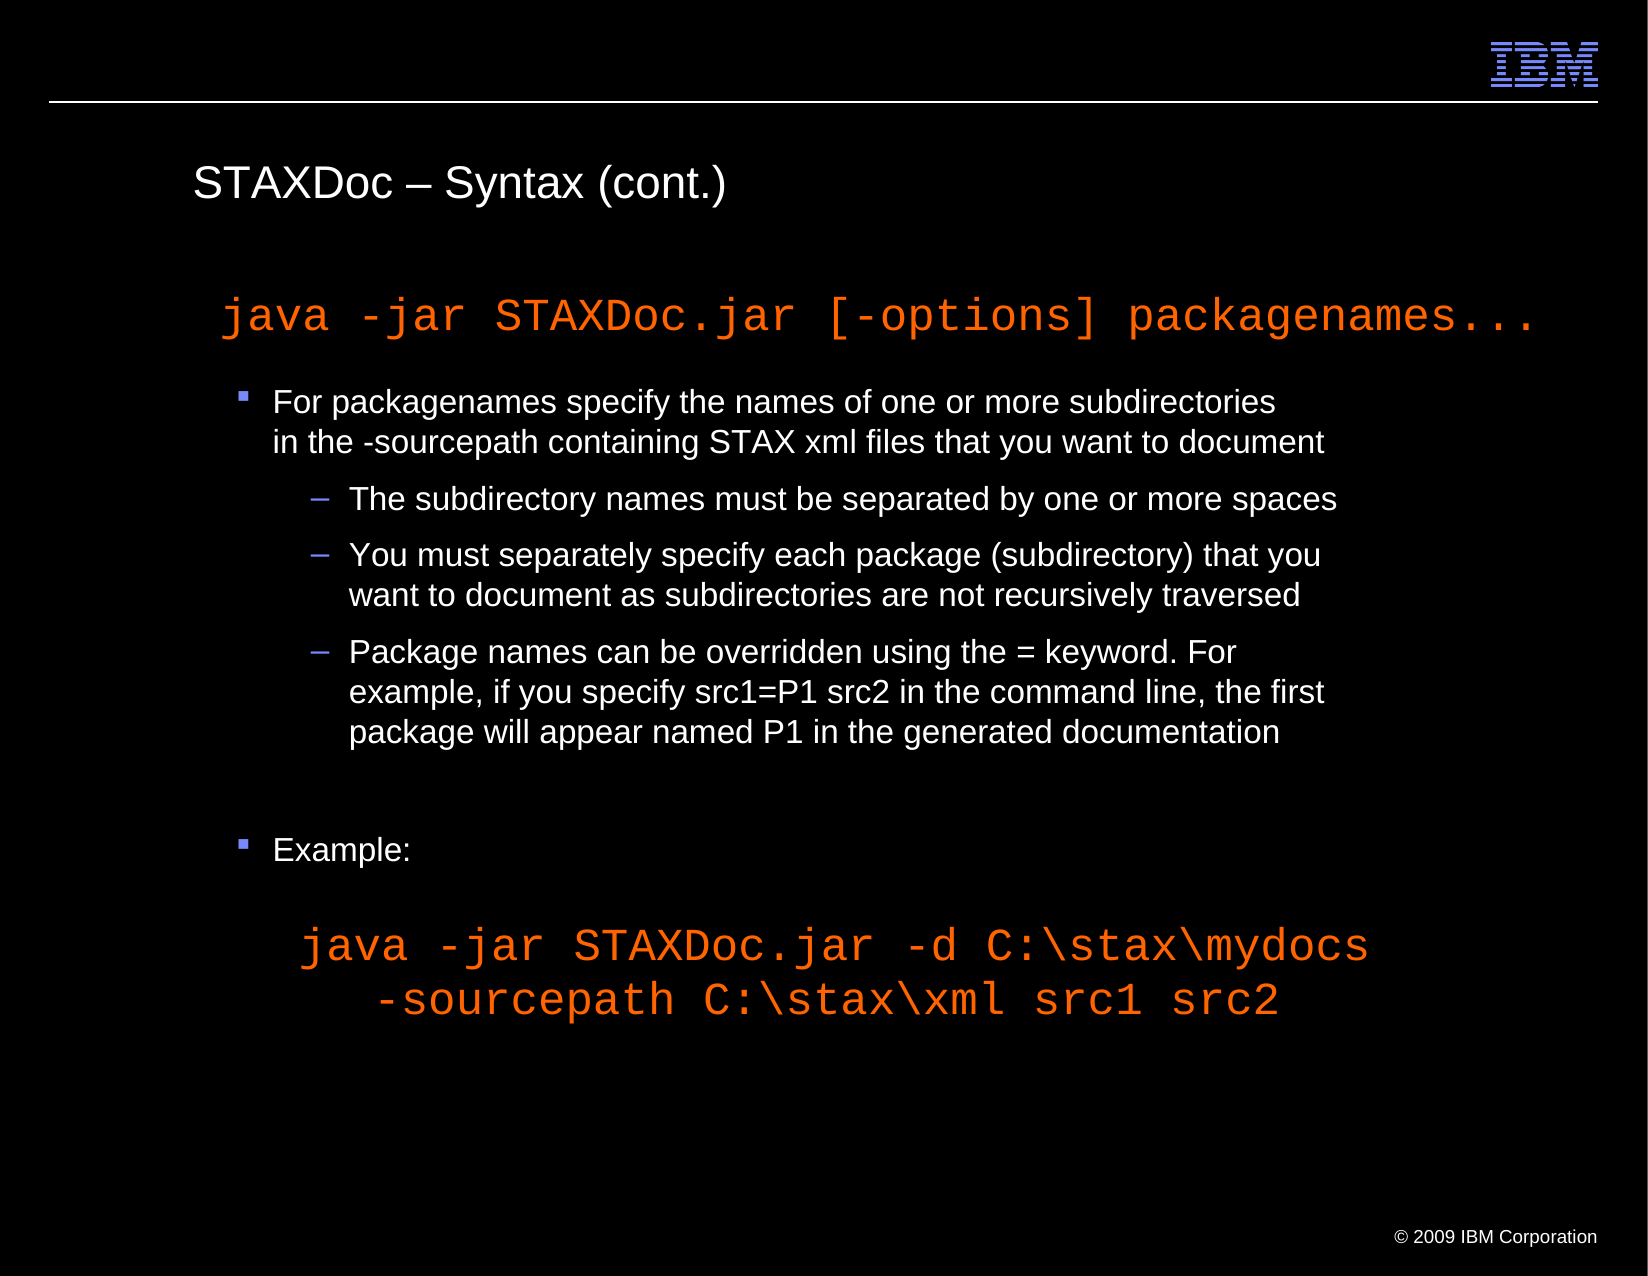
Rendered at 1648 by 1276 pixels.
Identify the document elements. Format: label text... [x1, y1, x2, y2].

title STAXDoc – Syntax (cont.) [175, 150, 1648, 244]
text_box java -jar STAXDoc.jar [-options] packagenames... [220, 284, 1648, 340]
text_box For packagenames specify the names of one or more subdirectories in the -sourcepath containing STAX xml files that you want to document The subdirectory names must be separated by one or more spaces You must separately specify each package (subdirectory) that you want to document as subdirectories are not recursively traversed Package names can be overridden using the = keyword. For example, if you specify src1=P1 src2 in the command line, the first package will appear named P1 in the generated documentation Example: java -jar STAXDoc.jar -d C:\stax\mydocs -sourcepath C:\stax\xml src1 src2 [221, 372, 1524, 1095]
picture [1491, 42, 1598, 87]
